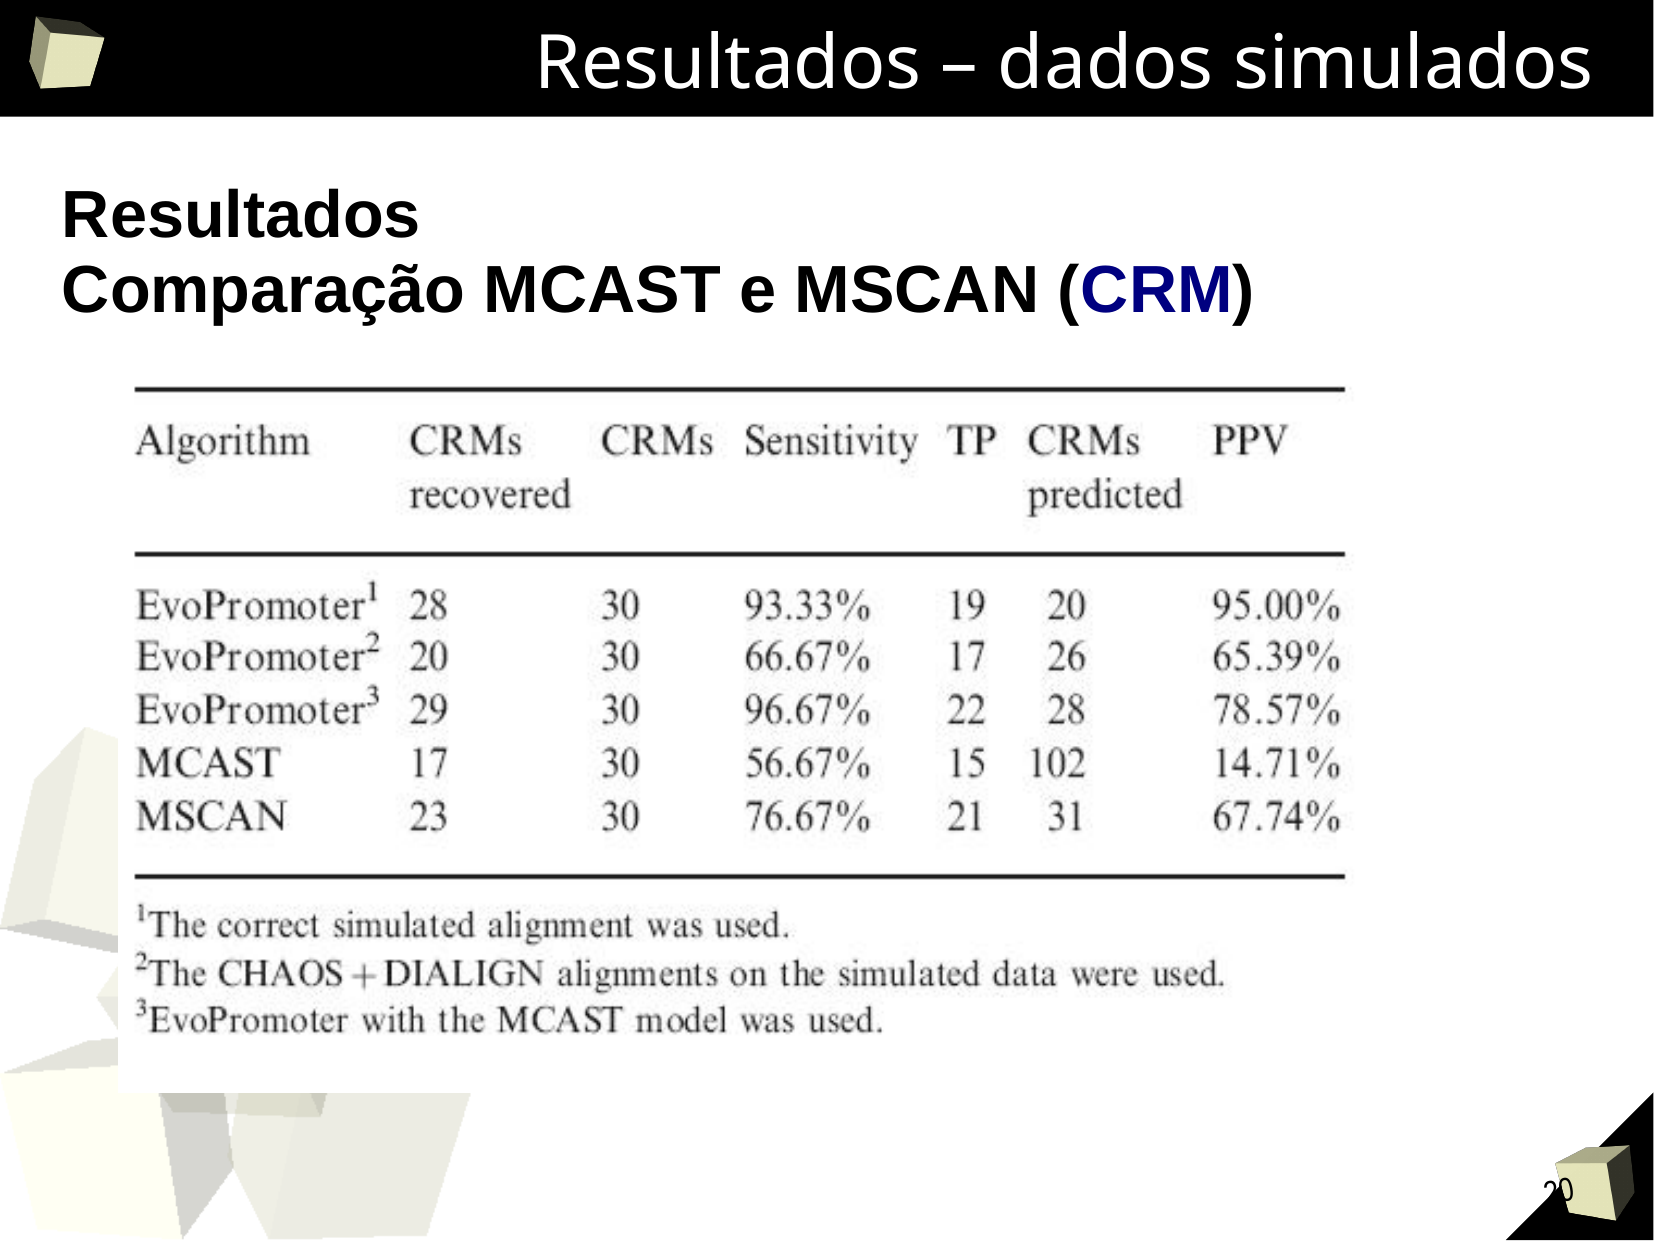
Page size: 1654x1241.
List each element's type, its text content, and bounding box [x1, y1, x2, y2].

picture [118, 367, 1376, 1093]
title Resultados – dados simulados [118, 0, 1595, 119]
list Resultados Comparação MCAST e MSCAN (CRM) [44, 177, 1611, 1200]
picture [0, 726, 477, 1241]
